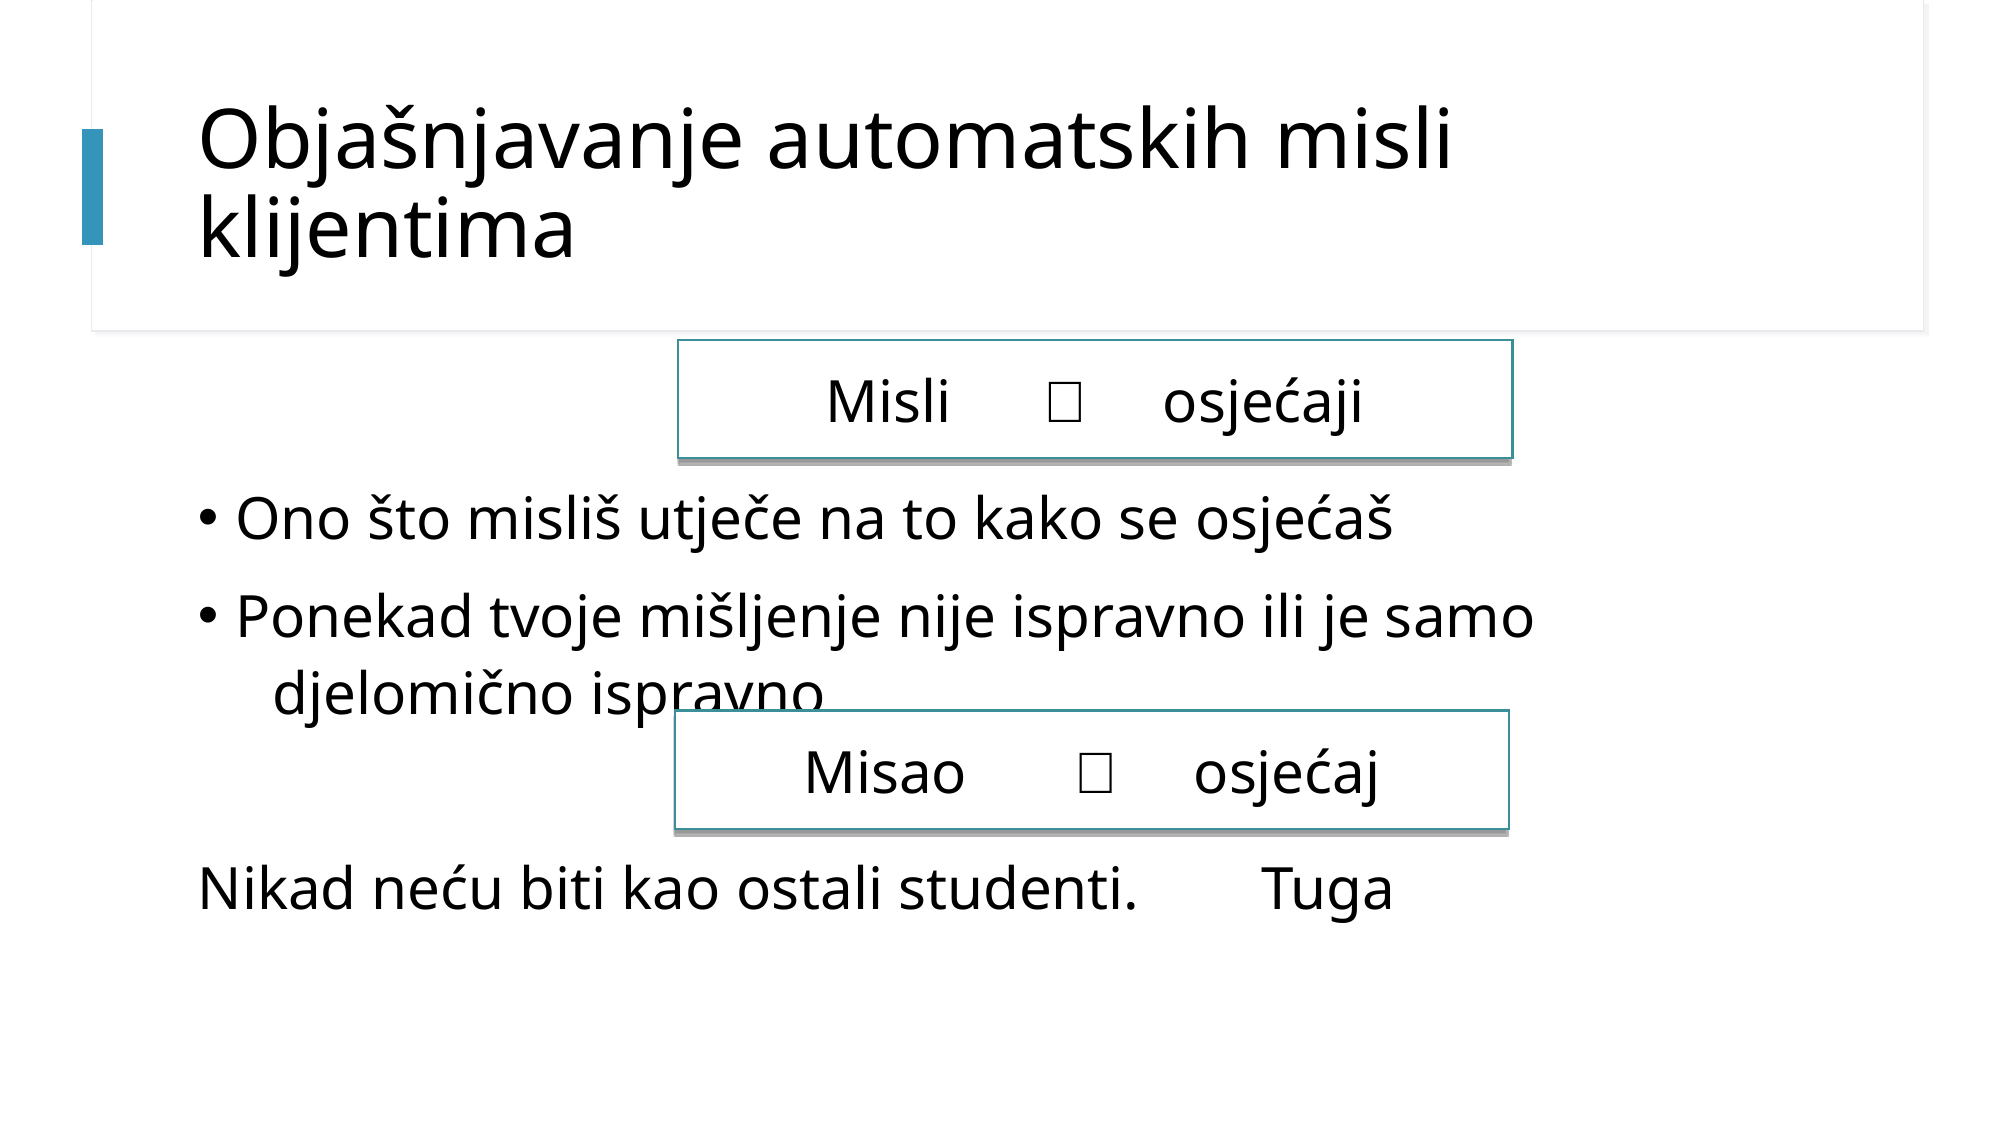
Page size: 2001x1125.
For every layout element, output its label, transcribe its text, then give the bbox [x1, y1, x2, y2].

title Objašnjavanje automatskih misli klijentima [183, 90, 1852, 284]
text_box Misli  osjećaji [678, 340, 1513, 458]
list Ono što misliš utječe na to kako se osjećaš Ponekad tvoje mišljenje nije ispravno ili je samo djelomično ispravno Nikad neću biti kao ostali studenti. Tuga [183, 466, 1852, 1073]
text_box Misao  osjećaj [675, 710, 1509, 829]
